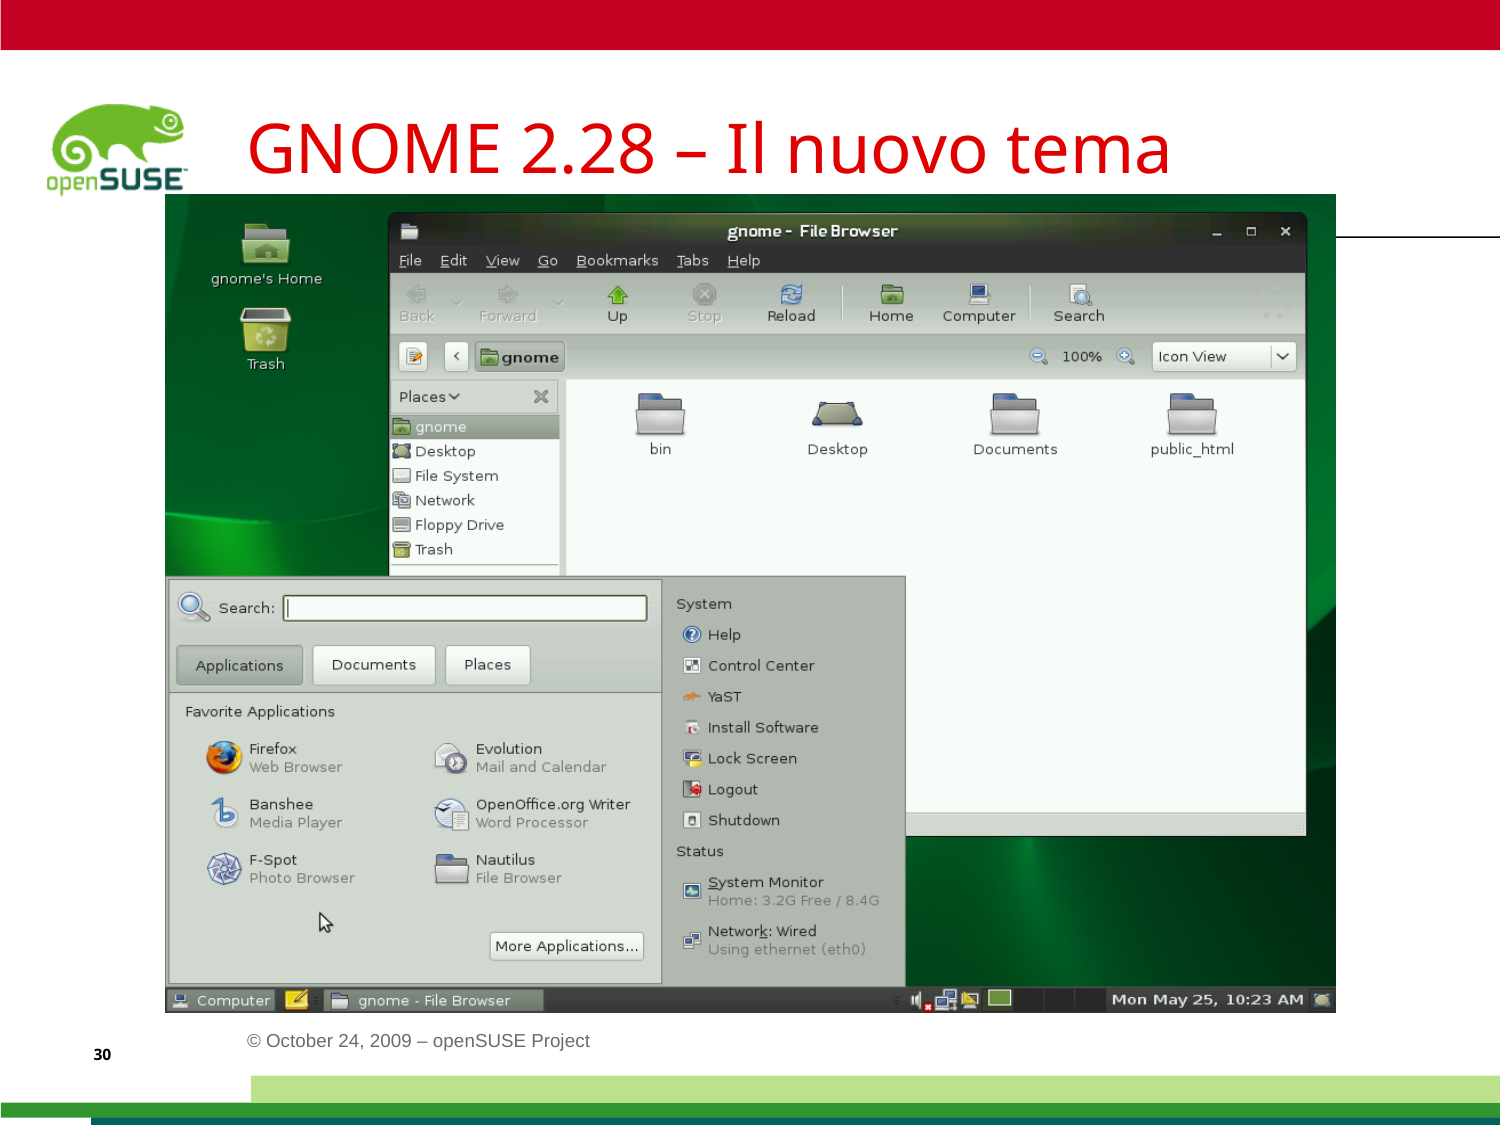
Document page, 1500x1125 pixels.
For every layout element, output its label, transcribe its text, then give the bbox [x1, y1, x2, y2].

picture [47, 104, 1336, 1013]
title GNOME 2.28 – Il nuovo tema [246, 68, 1409, 231]
